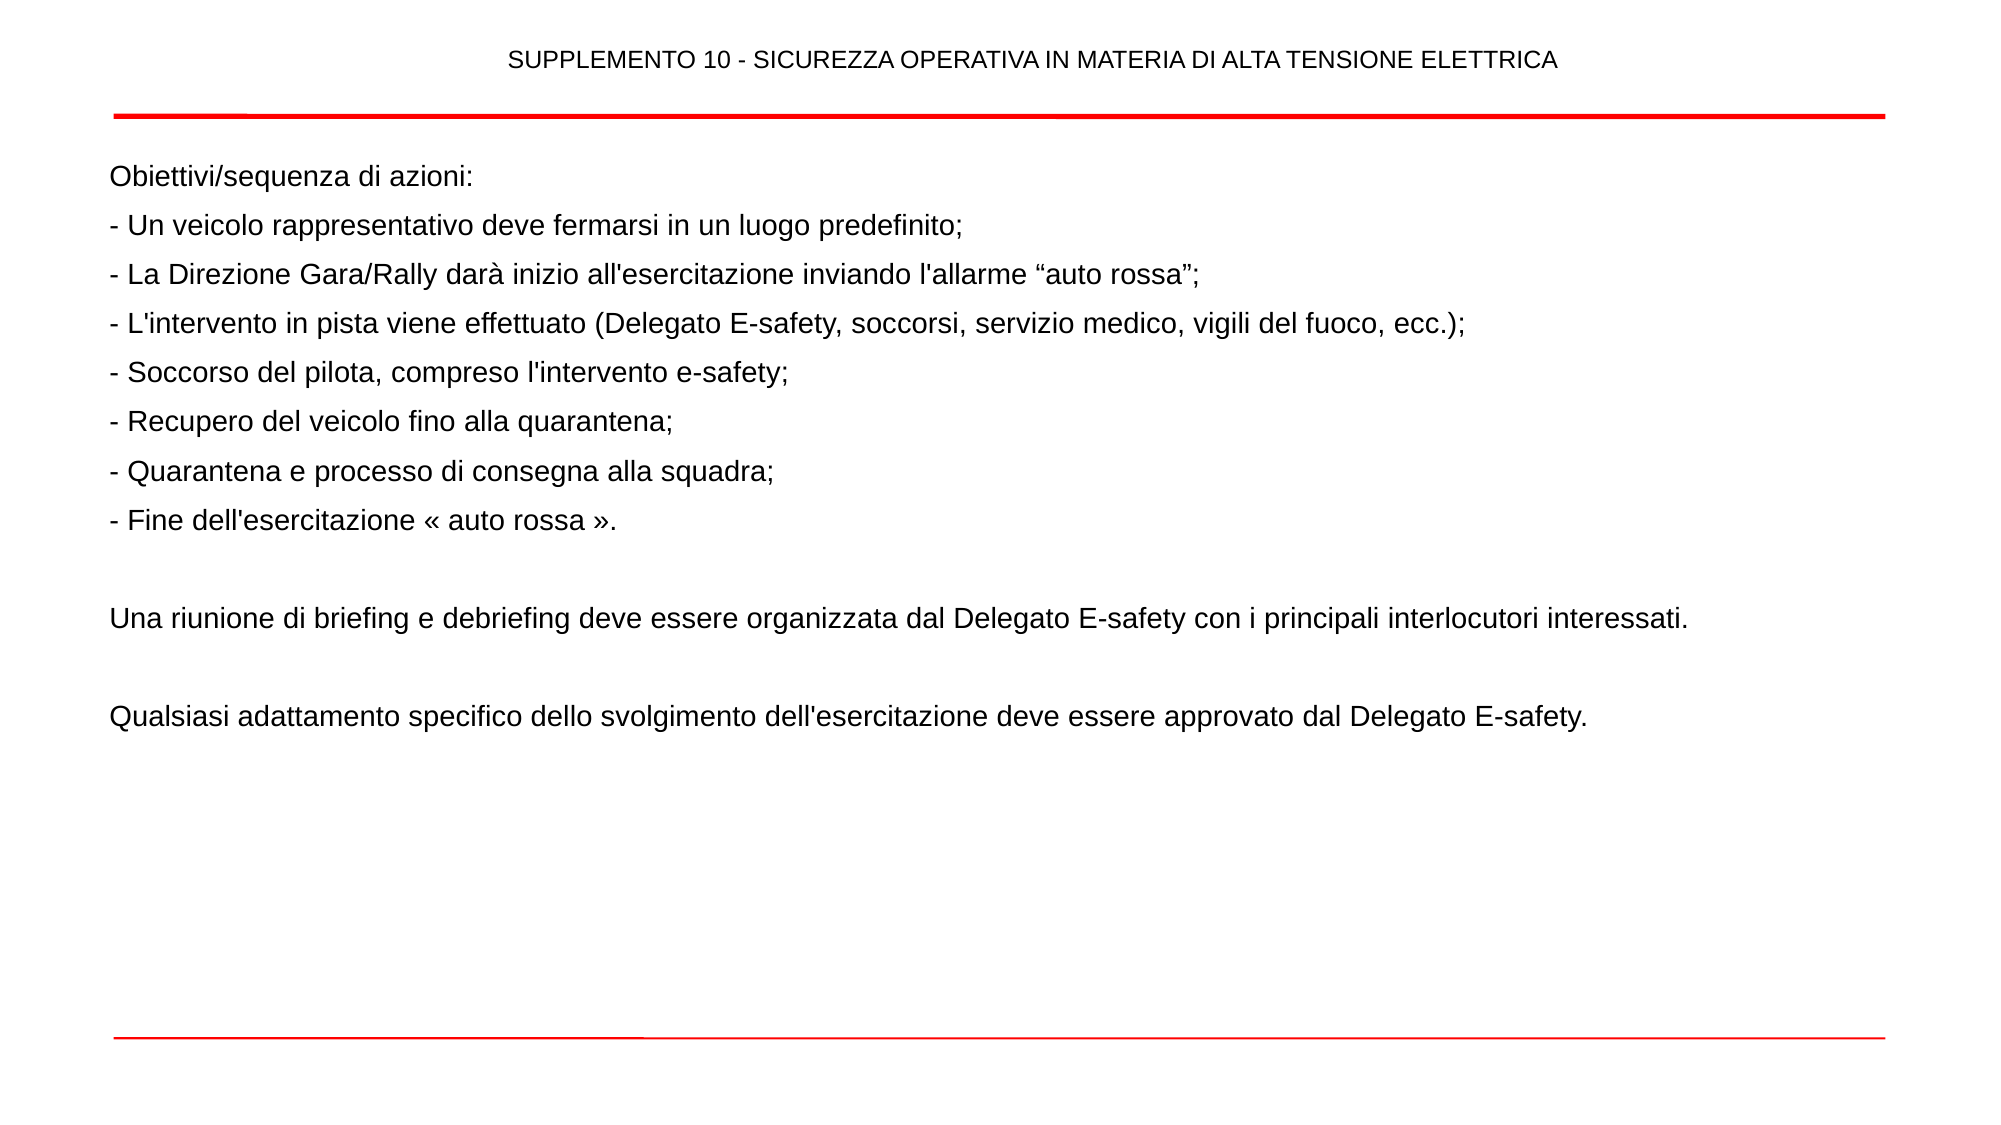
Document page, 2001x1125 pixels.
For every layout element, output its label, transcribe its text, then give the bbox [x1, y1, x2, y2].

text_box SUPPLEMENTO 10 - SICUREZZA OPERATIVA IN MATERIA DI ALTA TENSIONE ELETTRICA [173, 38, 1895, 82]
text_box Obiettivi/sequenza di azioni: - Un veicolo rappresentativo deve fermarsi in un luogo predefinito; - La Direzione Gara/Rally darà inizio all'esercitazione inviando l'allarme “auto rossa”; - L'intervento in pista viene effettuato (Delegato E-safety, soccorsi, servizio medico, vigili del fuoco, ecc.); - Soccorso del pilota, compreso l'intervento e-safety; - Recupero del veicolo fino alla quarantena; - Quarantena e processo di consegna alla squadra; - Fine dell'esercitazione « auto rossa ». Una riunione di briefing e debriefing deve essere organizzata dal Delegato E-safety con i principali interlocutori interessati. Qualsiasi adattamento specifico dello svolgimento dell'esercitazione deve essere approvato dal Delegato E-safety. [94, 135, 1867, 741]
